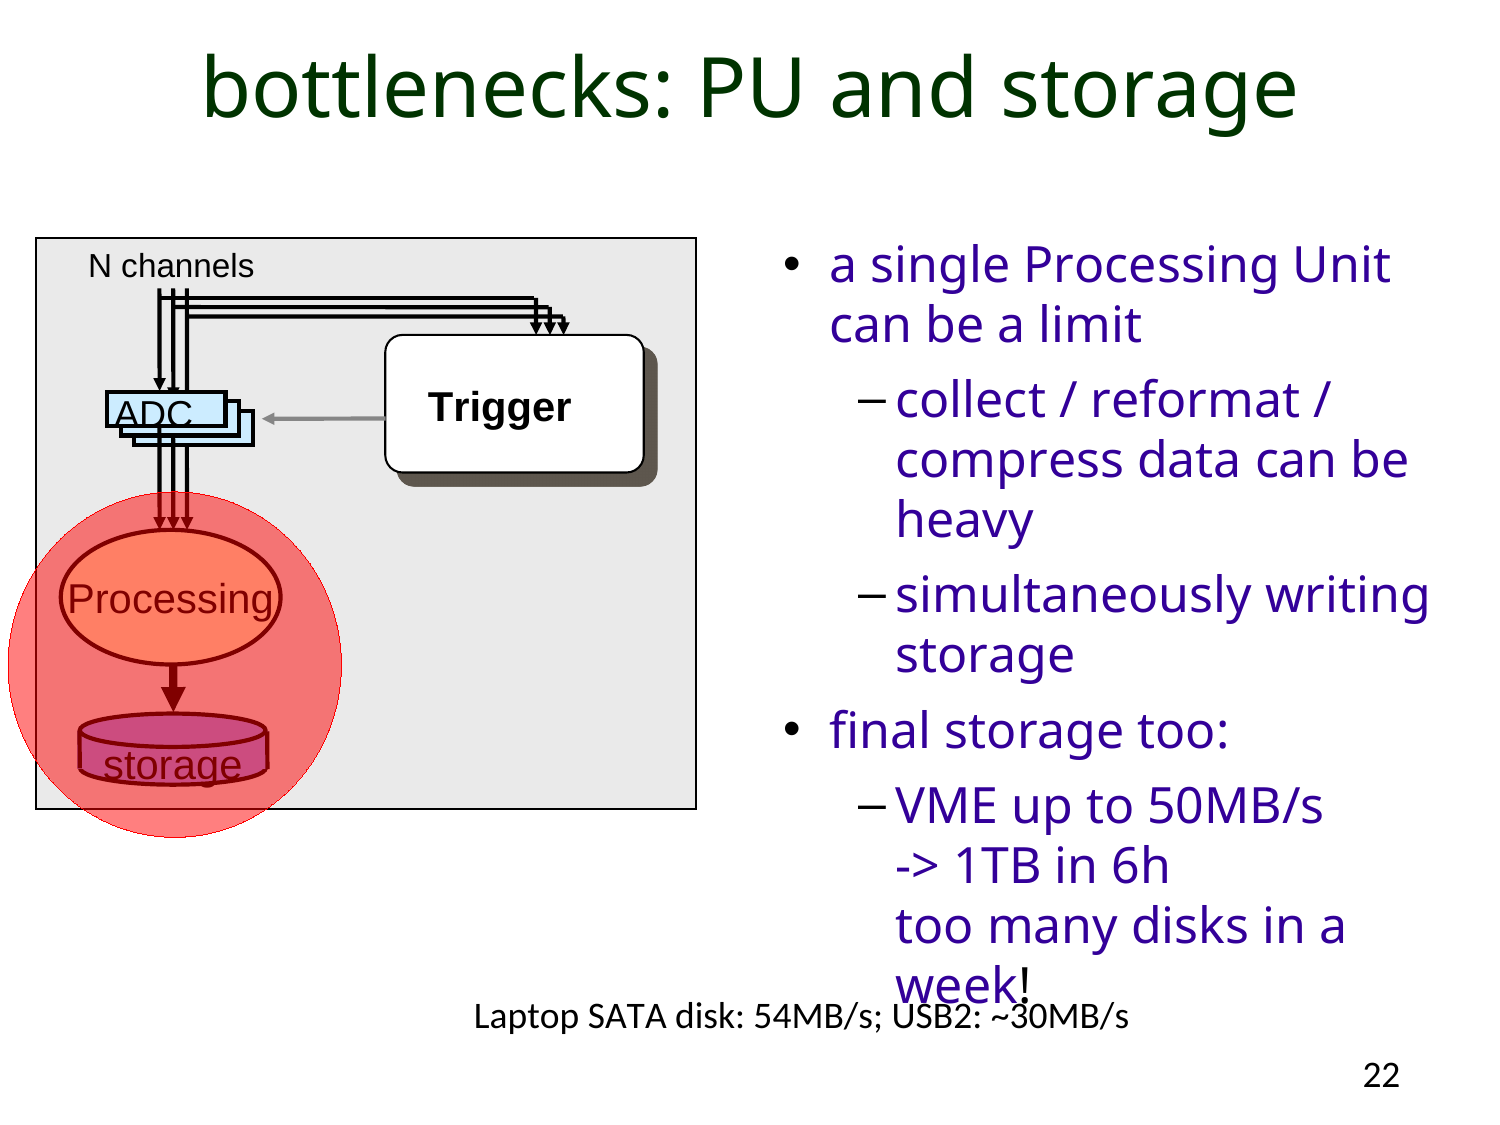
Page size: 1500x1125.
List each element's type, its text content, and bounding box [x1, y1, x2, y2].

text_box [189, 310, 533, 314]
text_box ADC [99, 382, 229, 443]
text_box Trigger [412, 372, 587, 438]
text_box [189, 300, 533, 305]
text_box [8, 237, 696, 838]
text_box N channels [72, 236, 271, 292]
text_box Laptop SATA disk: 54MB/s; USB2: ~30MB/s [459, 983, 1219, 1044]
list a single Processing Unit can be a limit collect / reformat / compress data can be heavy simultaneously writing storage final storage too: VME up to 50MB/s -> 1TB in 6h too many disks in a week! [768, 225, 1495, 1069]
text_box [176, 310, 184, 382]
text_box [162, 300, 171, 382]
title bottlenecks: PU and storage [6, 0, 1495, 169]
